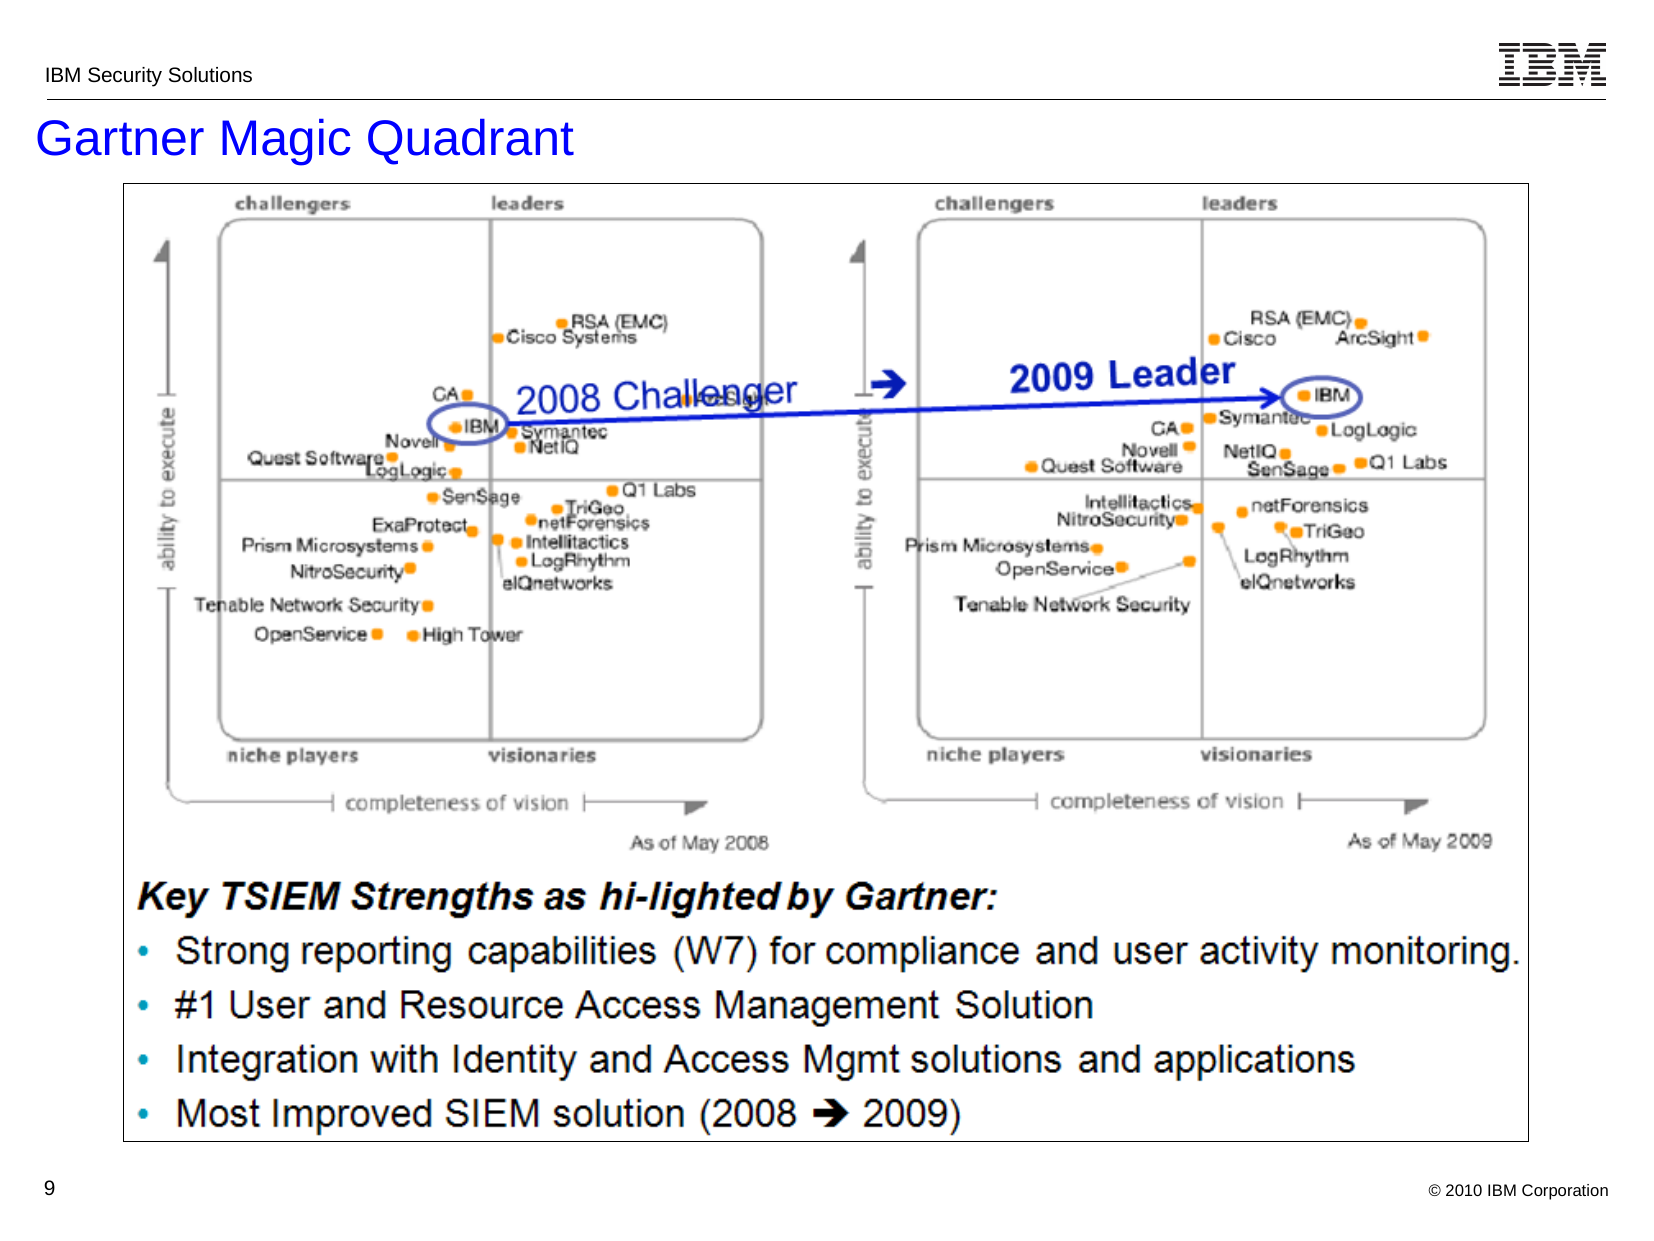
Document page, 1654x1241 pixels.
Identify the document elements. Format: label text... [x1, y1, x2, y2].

picture [123, 183, 1529, 1142]
title Gartner Magic Quadrant [35, 86, 1614, 188]
picture [1499, 43, 1606, 86]
